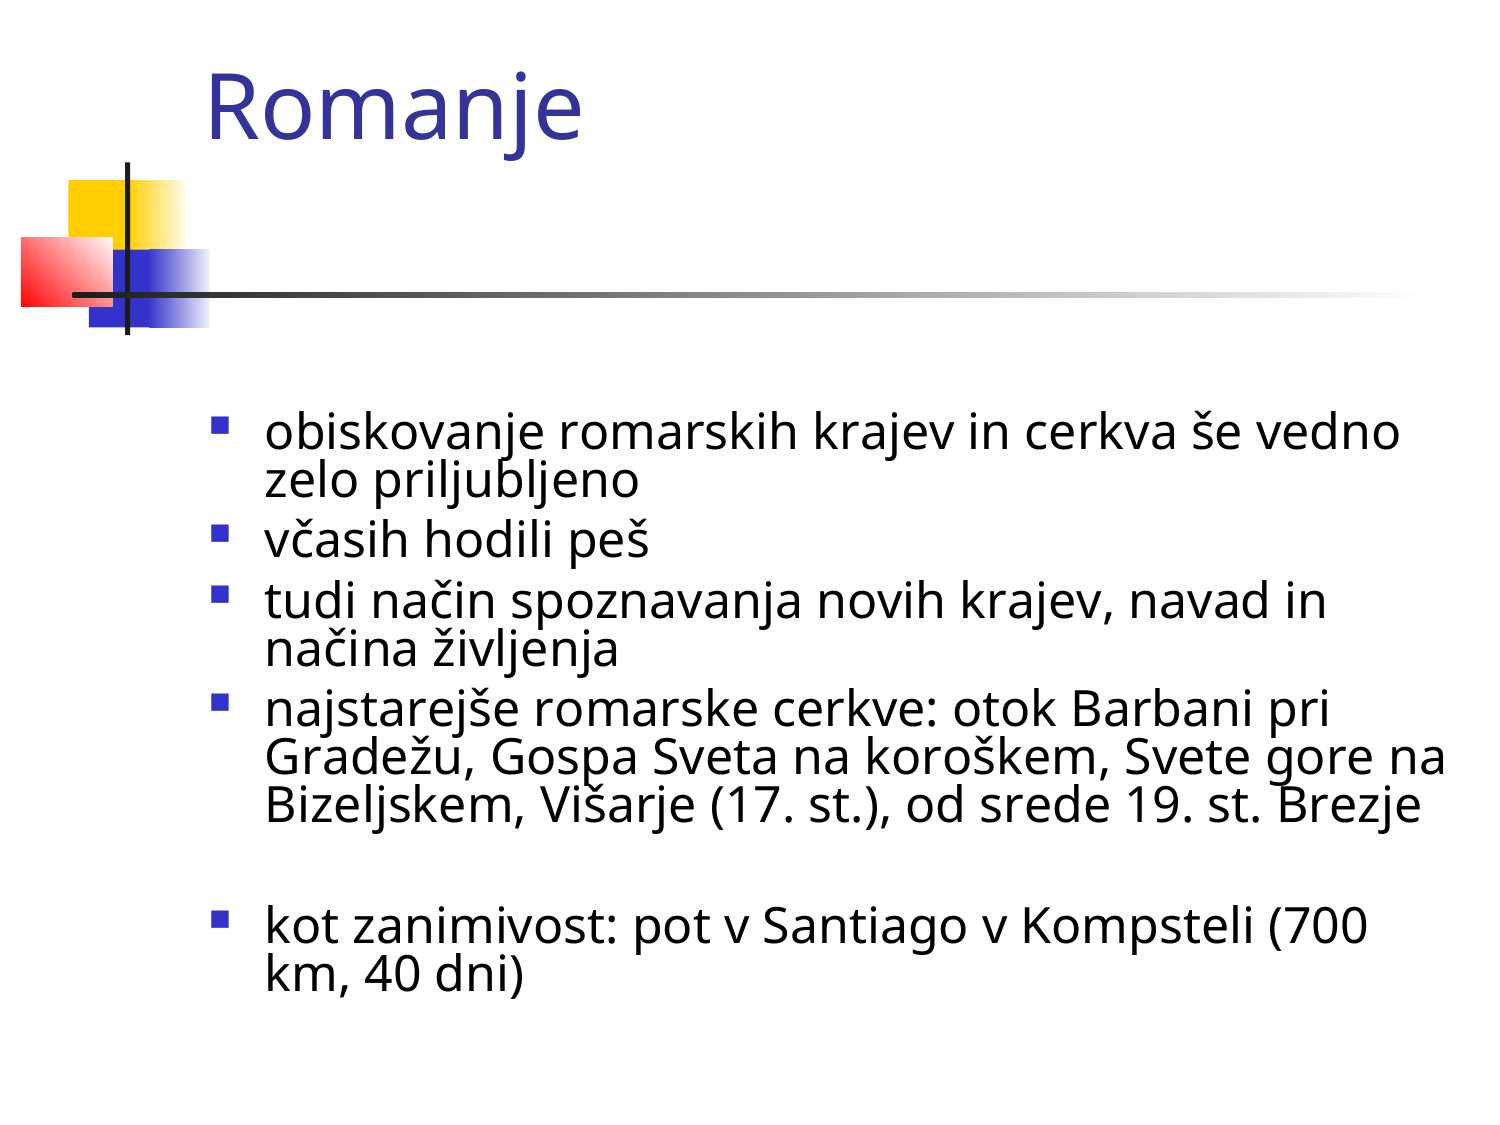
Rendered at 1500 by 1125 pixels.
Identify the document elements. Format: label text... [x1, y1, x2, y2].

title Romanje [188, 35, 1468, 276]
list obiskovanje romarskih krajev in cerkva še vedno zelo priljubljeno včasih hodili peš tudi način spoznavanja novih krajev, navad in načina življenja najstarejše romarske cerkve: otok Barbani pri Gradežu, Gospa Sveta na koroškem, Svete gore na Bizeljskem, Višarje (17. st.), od srede 19. st. Brezje kot zanimivost: pot v Santiago v Kompsteli (700 km, 40 dni) [193, 331, 1469, 1007]
